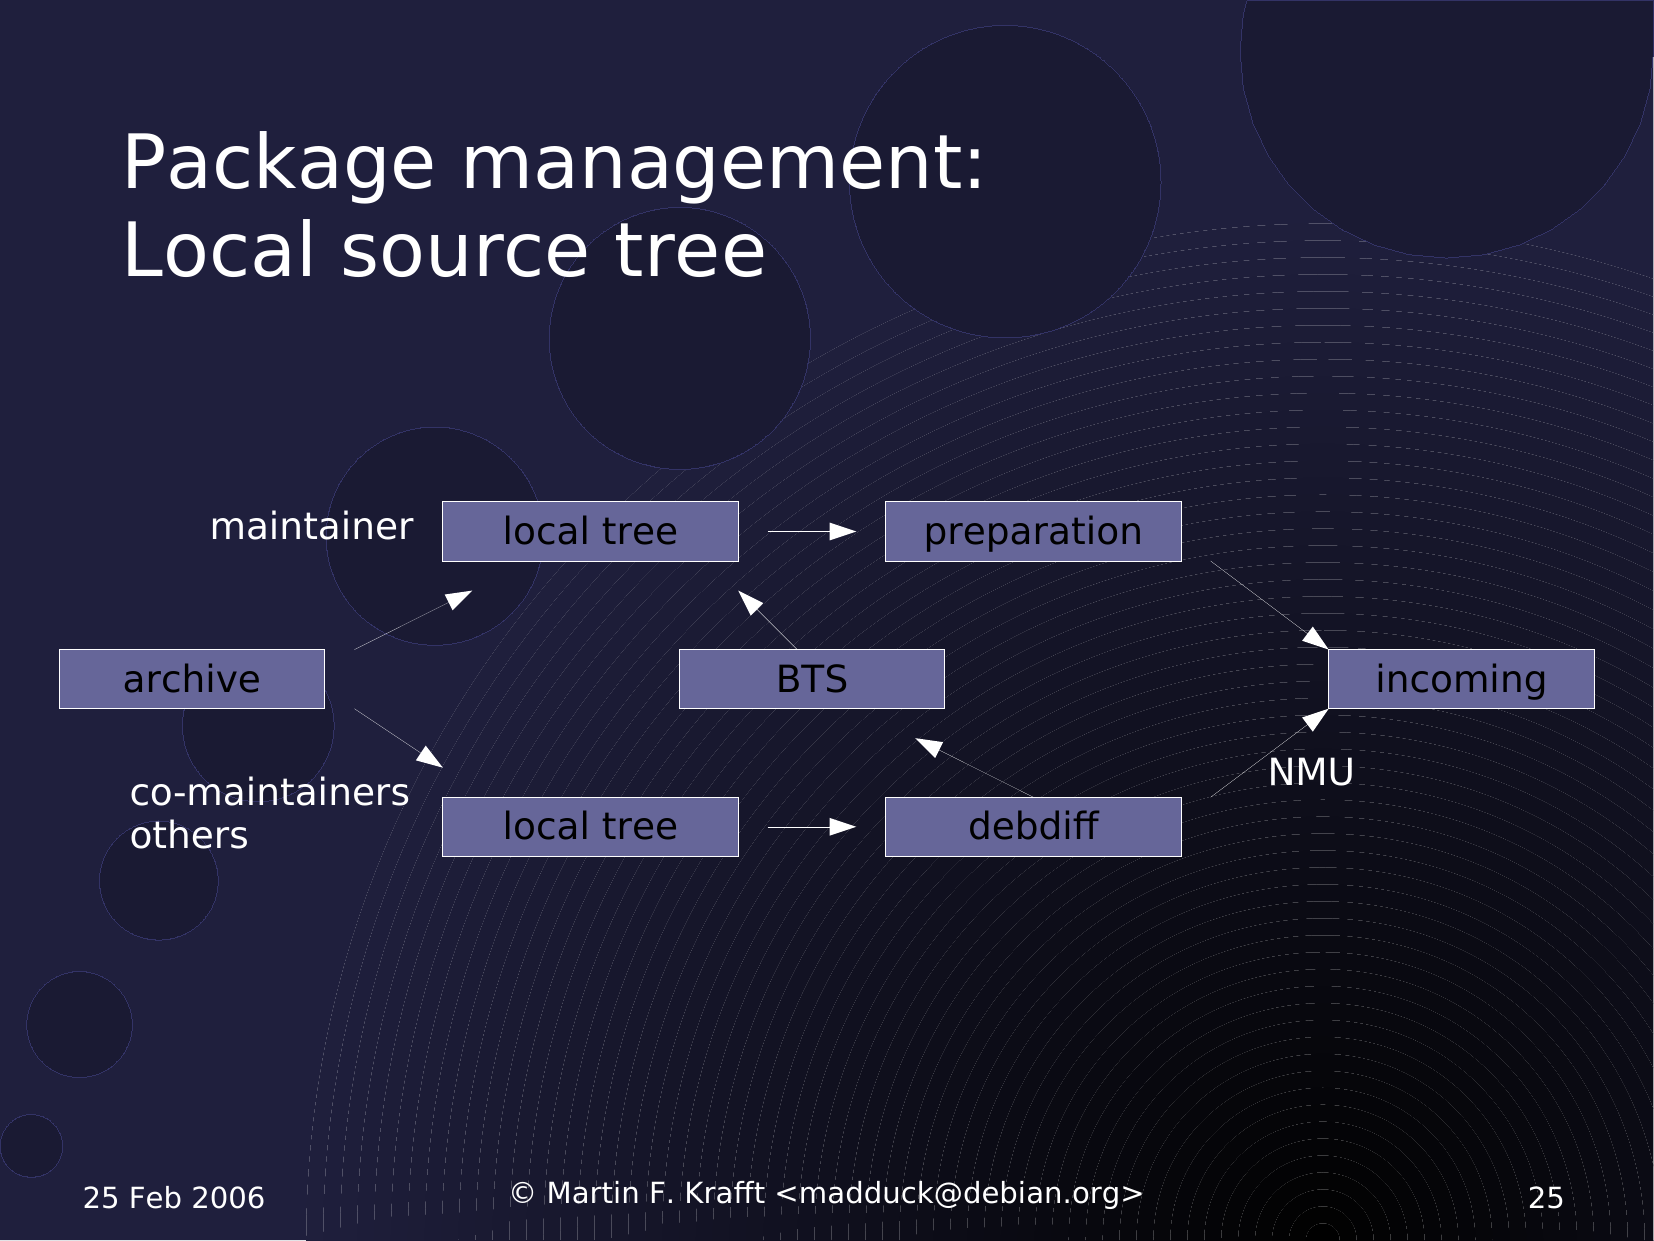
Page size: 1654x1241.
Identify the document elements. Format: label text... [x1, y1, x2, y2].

text_box local tree [442, 501, 739, 562]
text_box NMU [1264, 747, 1359, 798]
text_box BTS [679, 649, 945, 709]
text_box archive [59, 649, 325, 709]
text_box debdiff [885, 797, 1182, 857]
text_box local tree [442, 797, 739, 857]
title Package management: Local source tree [121, 102, 1534, 311]
text_box co-maintainers others [126, 767, 414, 861]
text_box preparation [885, 501, 1182, 562]
text_box incoming [1328, 649, 1595, 709]
text_box maintainer [206, 501, 417, 552]
